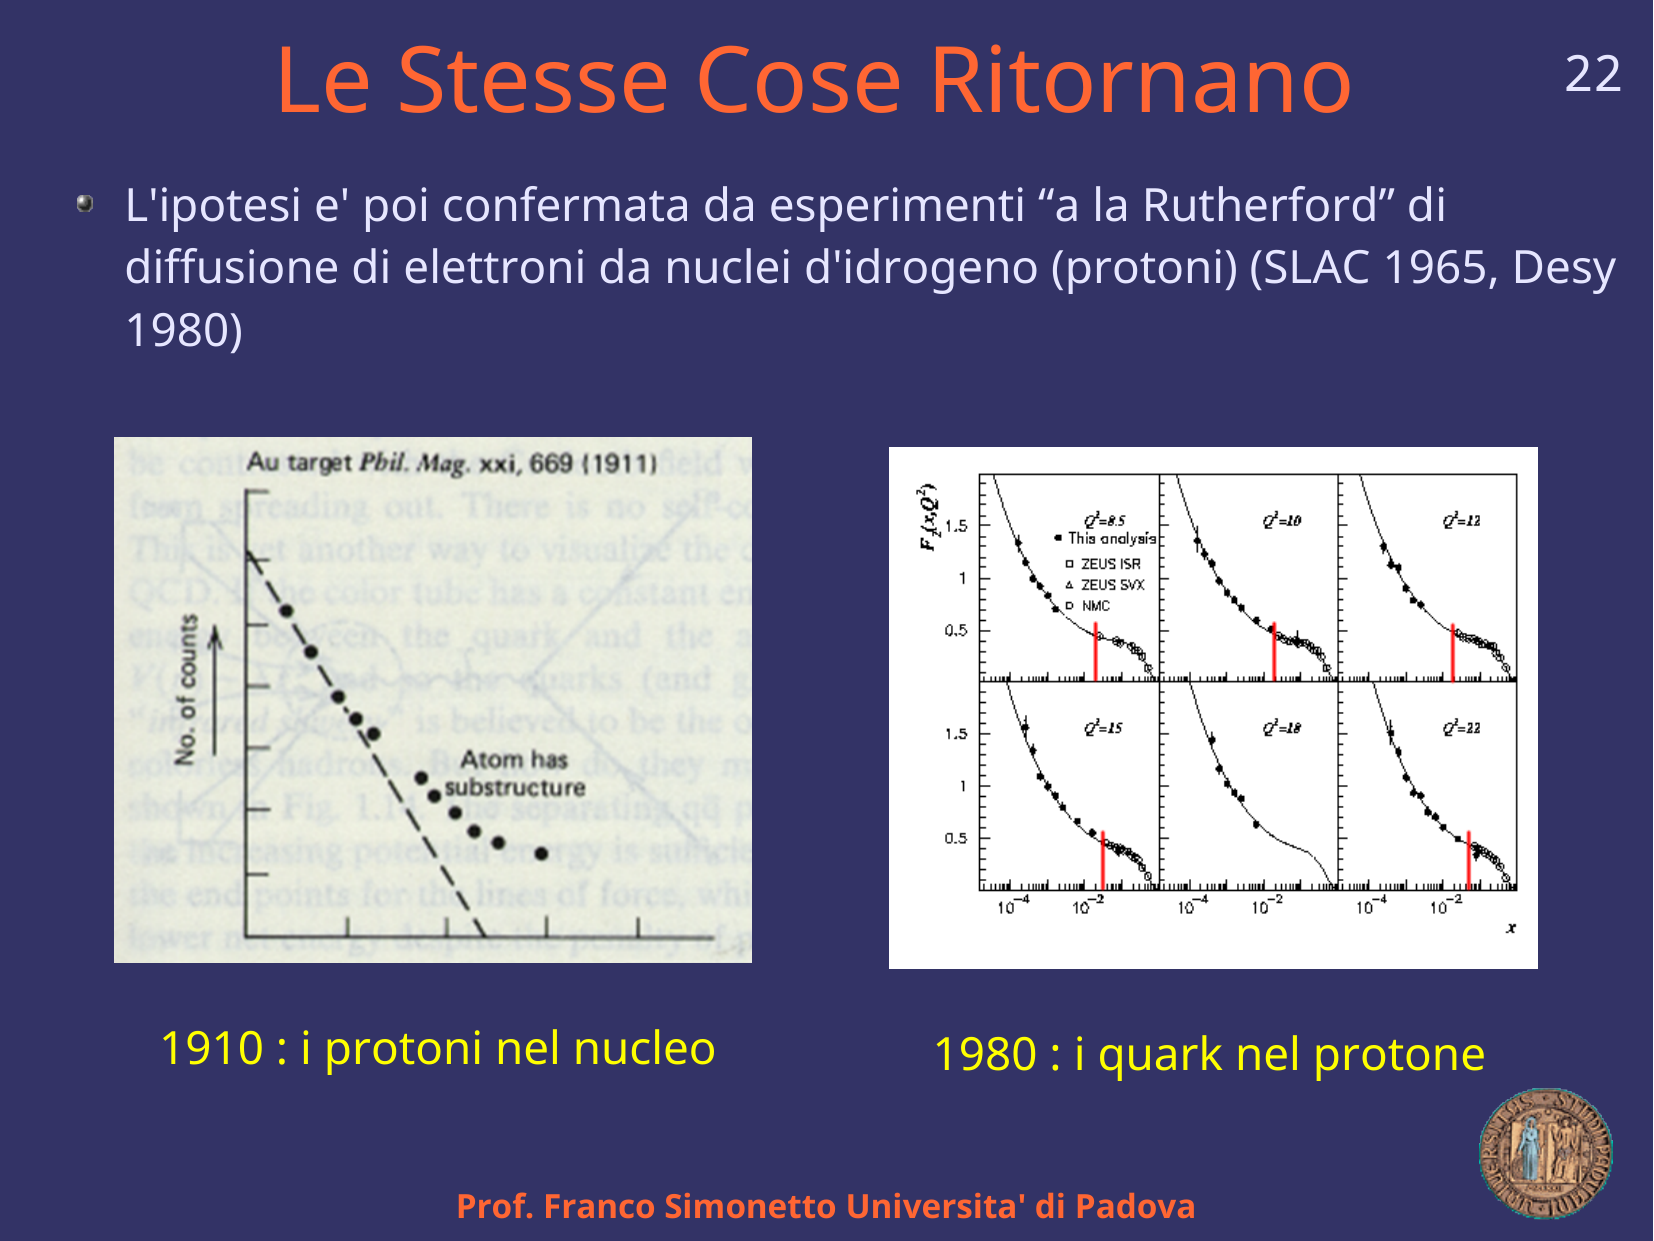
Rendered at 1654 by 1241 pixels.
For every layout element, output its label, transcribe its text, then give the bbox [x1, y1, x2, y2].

text_box 1980 : i quark nel protone [918, 1014, 1493, 1093]
text_box 1910 : i protoni nel nucleo [144, 1008, 714, 1087]
picture [1479, 1087, 1613, 1221]
title Le Stesse Cose Ritornano [242, 8, 1411, 147]
text_box L'ipotesi e' poi confermata da esperimenti “a la Rutherford” di diffusione di elettroni da nuclei d'idrogeno (protoni) (SLAC 1965, Desy 1980) [0, 172, 1653, 364]
picture [889, 447, 1538, 969]
picture [114, 437, 752, 963]
